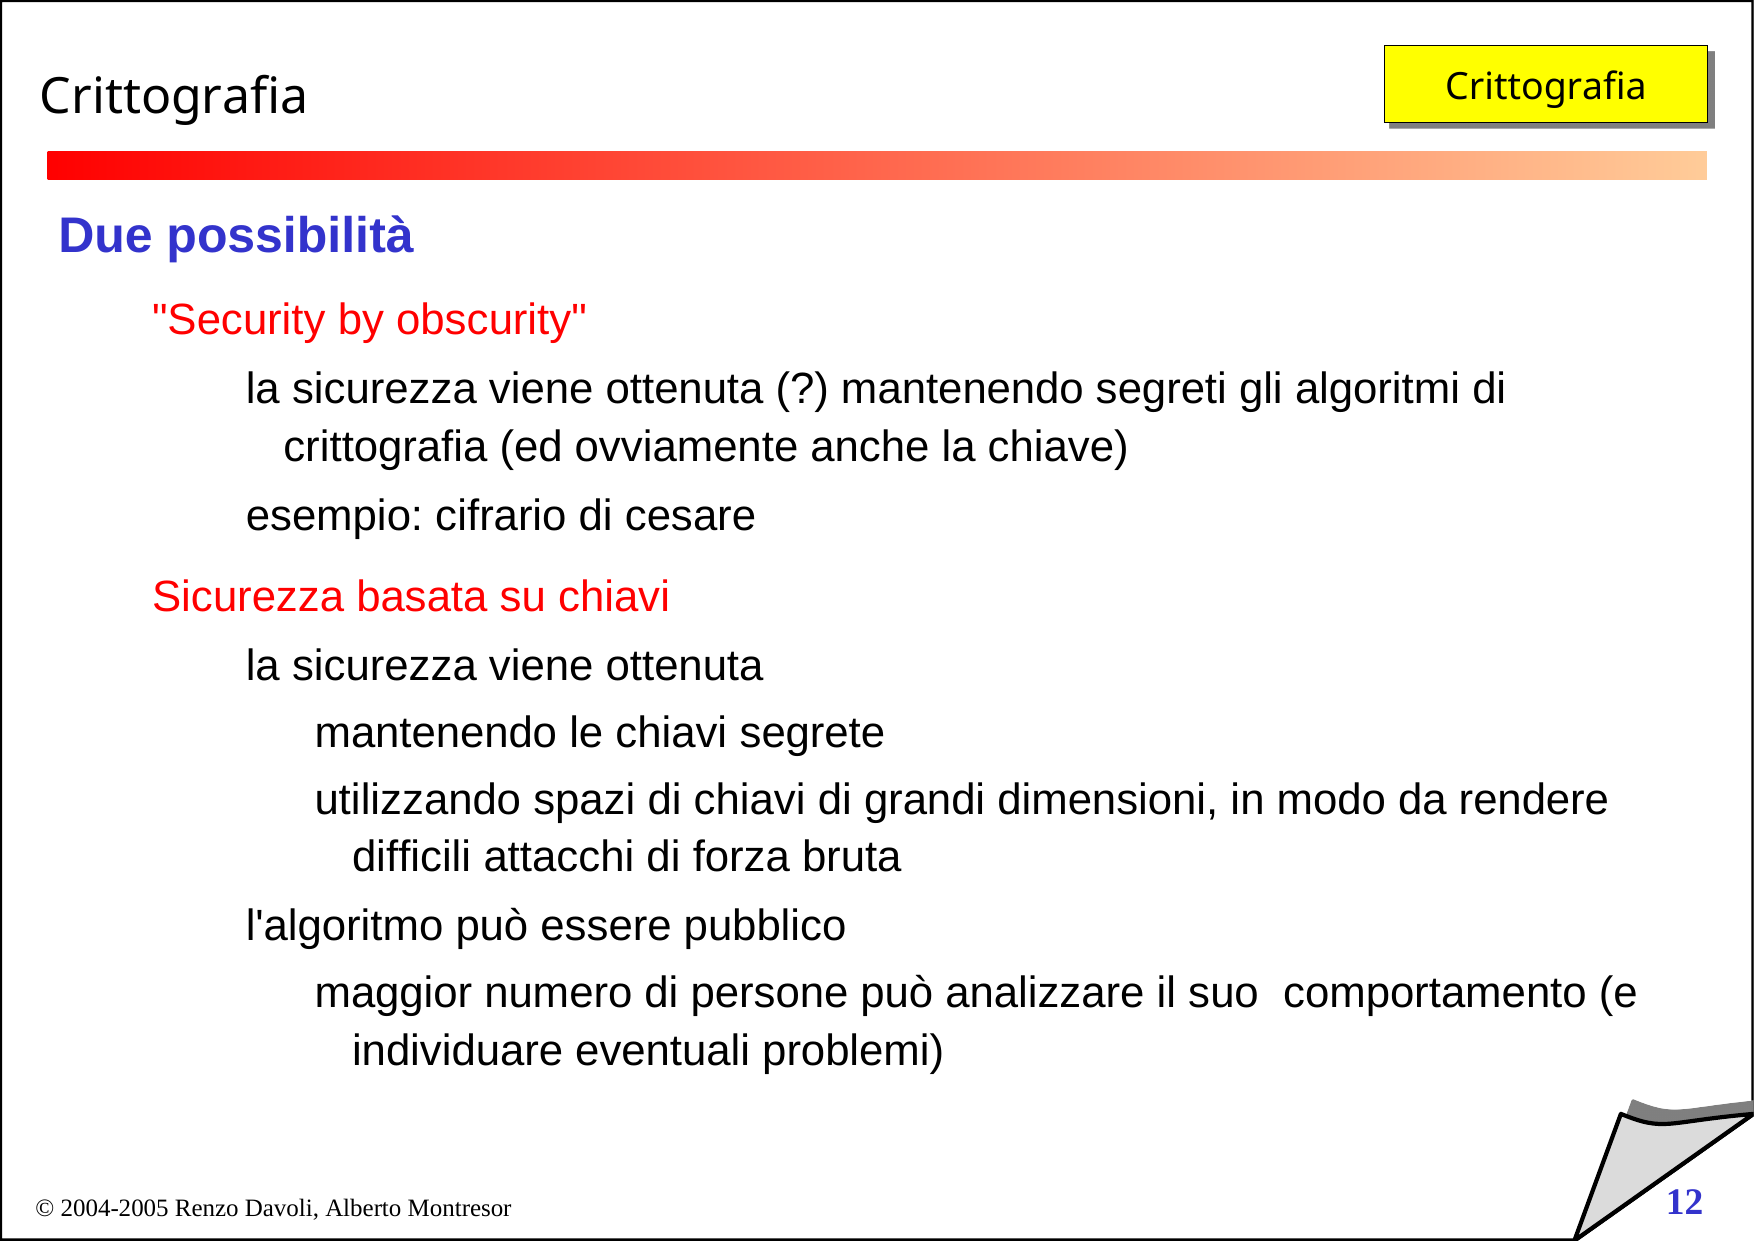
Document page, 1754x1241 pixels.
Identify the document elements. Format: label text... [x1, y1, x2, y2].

list Due possibilità "Security by obscurity" la sicurezza viene ottenuta (?) mantenendo segreti gli algoritmi di crittografia (ed ovviamente anche la chiave) esempio: cifrario di cesare Sicurezza basata su chiavi la sicurezza viene ottenuta mantenendo le chiavi segrete utilizzando spazi di chiavi di grandi dimensioni, in modo da rendere difficili attacchi di forza bruta l'algoritmo può essere pubblico maggior numero di persone può analizzare il suo comportamento (e individuare eventuali problemi) [58, 206, 1695, 1162]
text_box Crittografia [1384, 45, 1708, 123]
title Crittografia [40, 49, 1713, 144]
